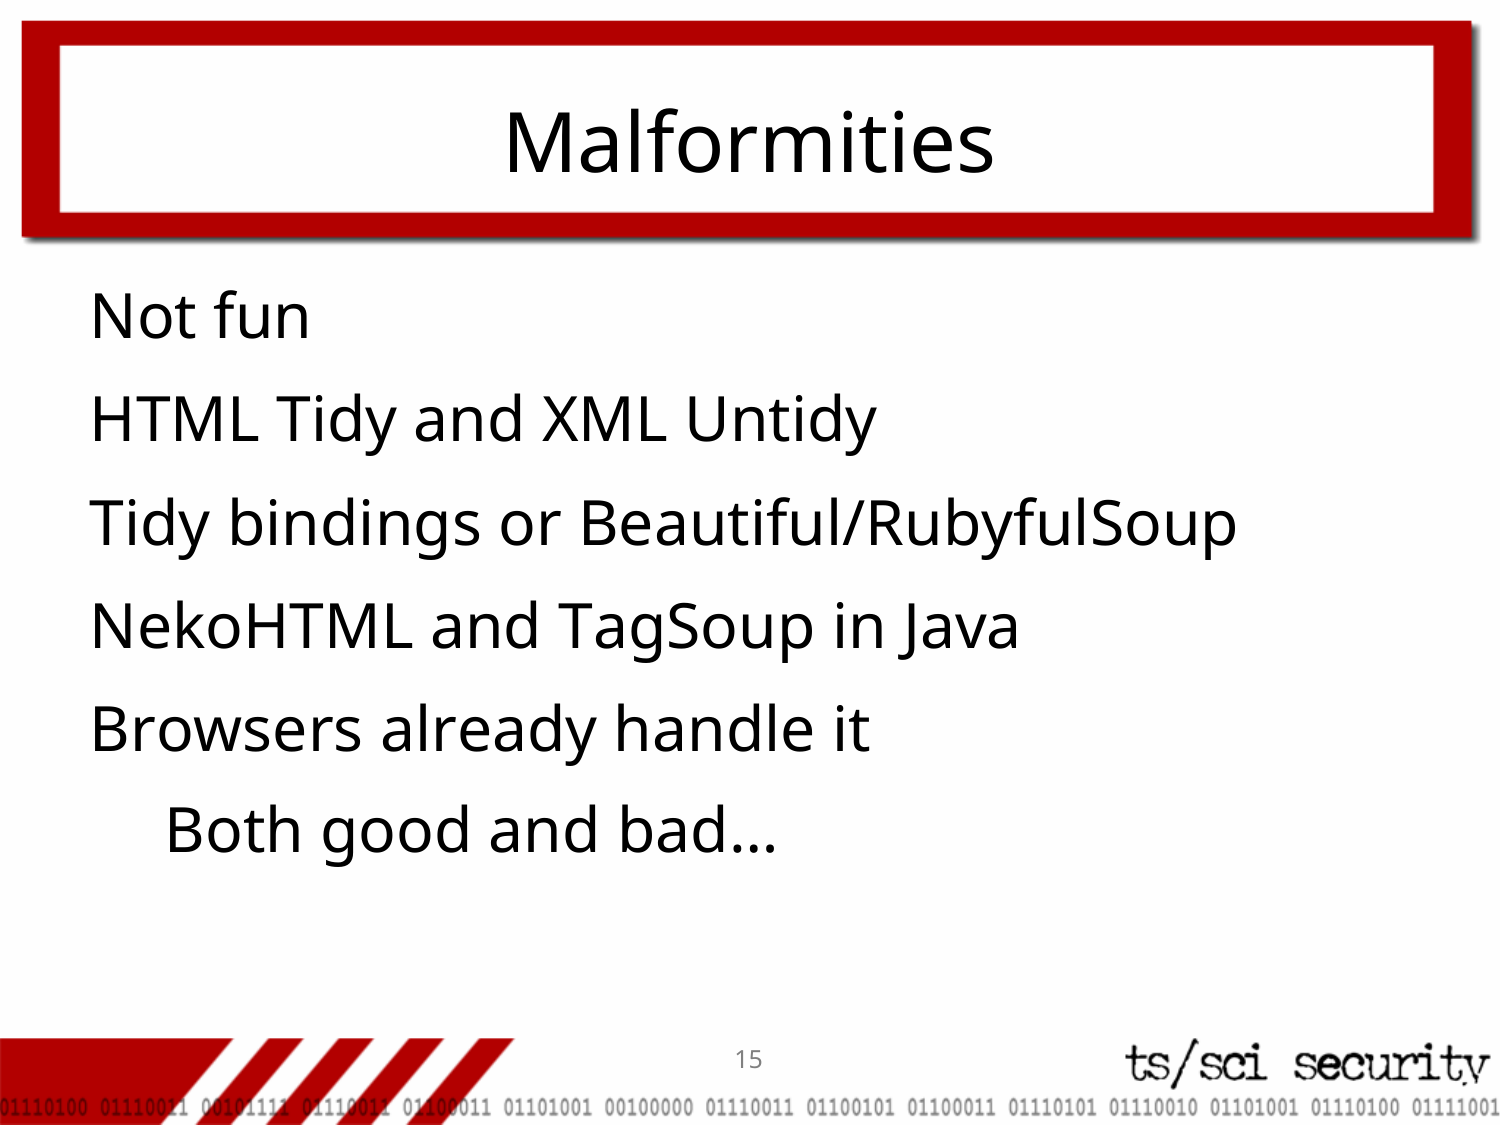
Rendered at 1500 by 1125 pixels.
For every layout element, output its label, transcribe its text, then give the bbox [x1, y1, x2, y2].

list Not fun HTML Tidy and XML Untidy Tidy bindings or Beautiful/RubyfulSoup NekoHTML and TagSoup in Java Browsers already handle it Both good and bad… [75, 262, 1426, 1006]
picture [0, 0, 1500, 1125]
title Malformities [75, 45, 1426, 233]
